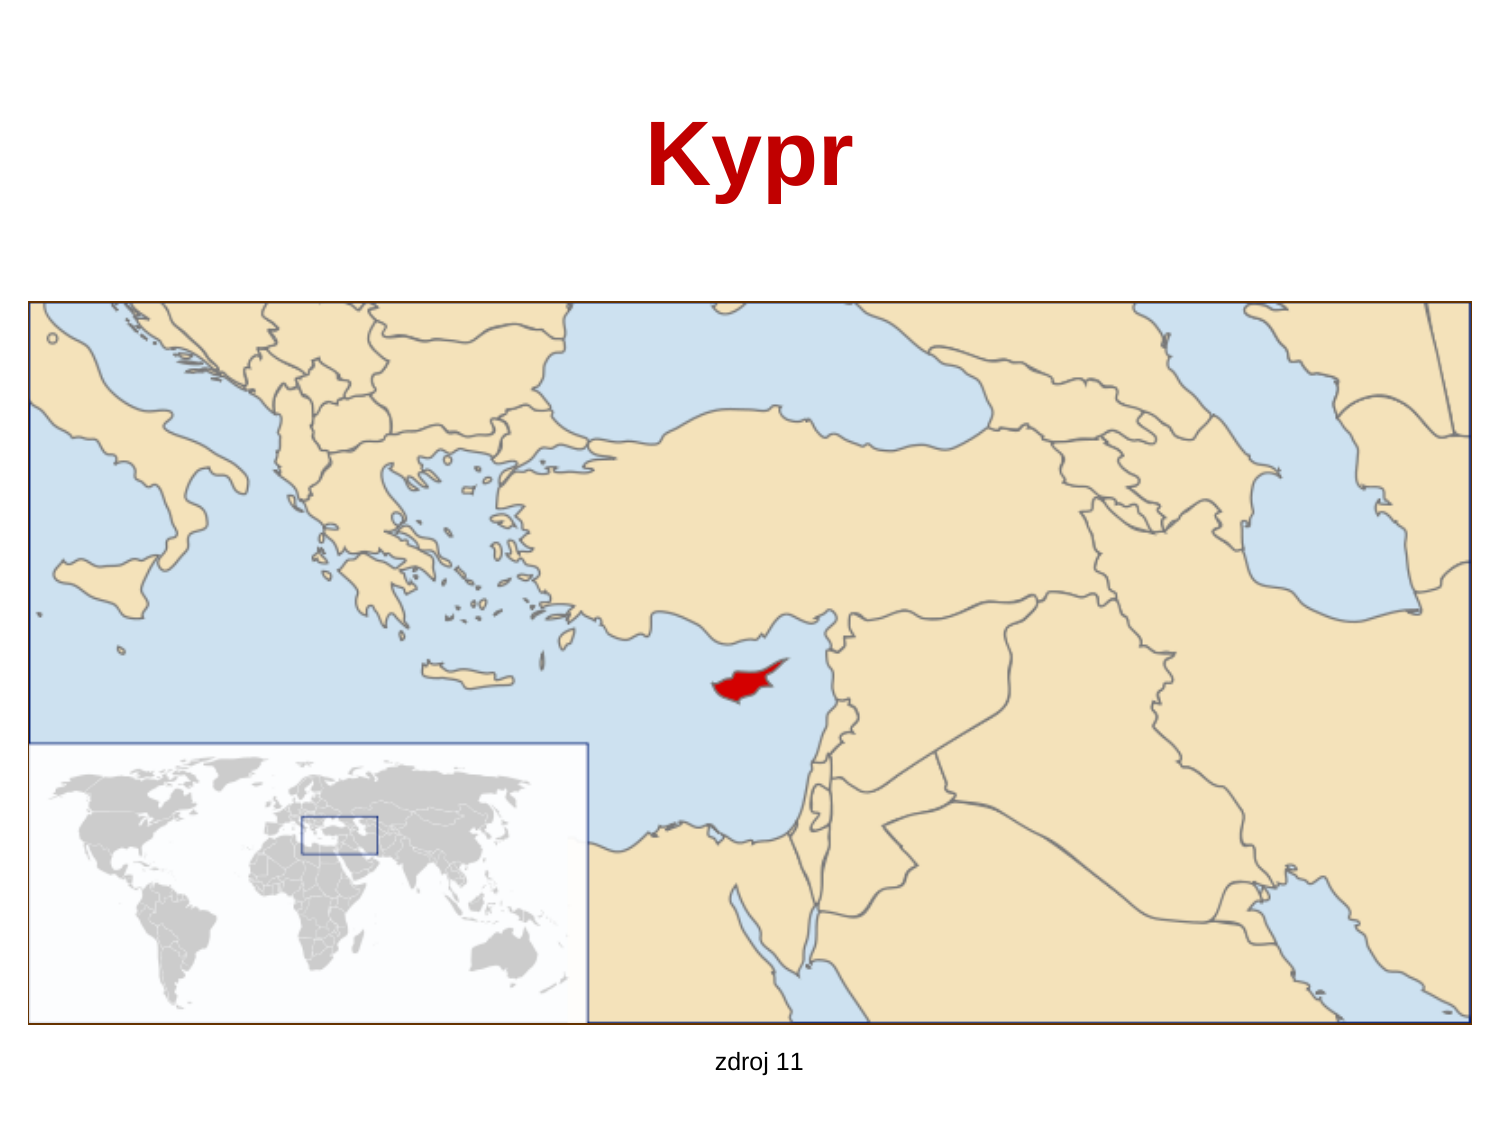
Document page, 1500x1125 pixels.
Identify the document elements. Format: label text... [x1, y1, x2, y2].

text_box [29, 302, 1471, 1024]
text_box zdroj 11 [41, 1037, 1478, 1084]
title Kypr [41, 54, 1459, 243]
